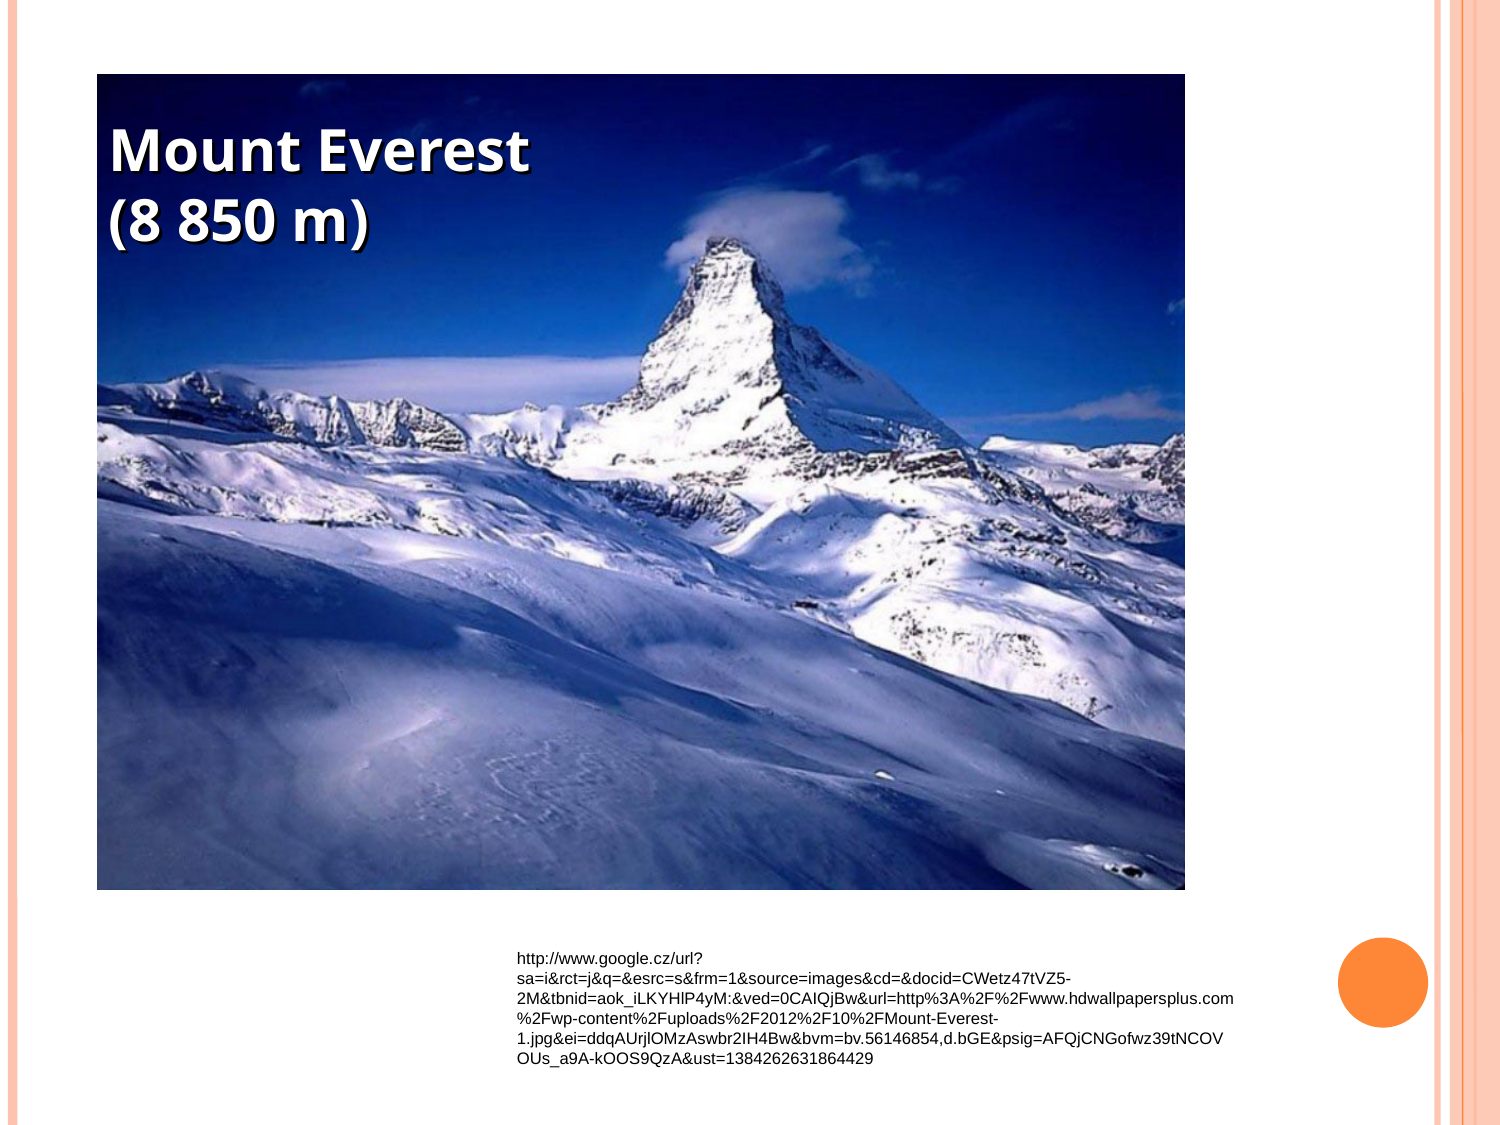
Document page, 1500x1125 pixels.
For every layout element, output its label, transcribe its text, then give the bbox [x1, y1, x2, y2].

picture [97, 74, 1185, 890]
text_box http://www.google.cz/url?sa=i&rct=j&q=&esrc=s&frm=1&source=images&cd=&docid=CWetz47tVZ5-2M&tbnid=aok_iLKYHlP4yM:&ved=0CAIQjBw&url=http%3A%2F%2Fwww.hdwallpapersplus.com%2Fwp-content%2Fuploads%2F2012%2F10%2FMount-Everest-1.jpg&ei=ddqAUrjlOMzAswbr2IH4Bw&bvm=bv.56146854,d.bGE&psig=AFQjCNGofwz39tNCOVOUs_a9A-kOOS9QzA&ust=1384262631864429 [502, 940, 1252, 1075]
text_box Mount Everest (8 850 m) [93, 105, 586, 262]
